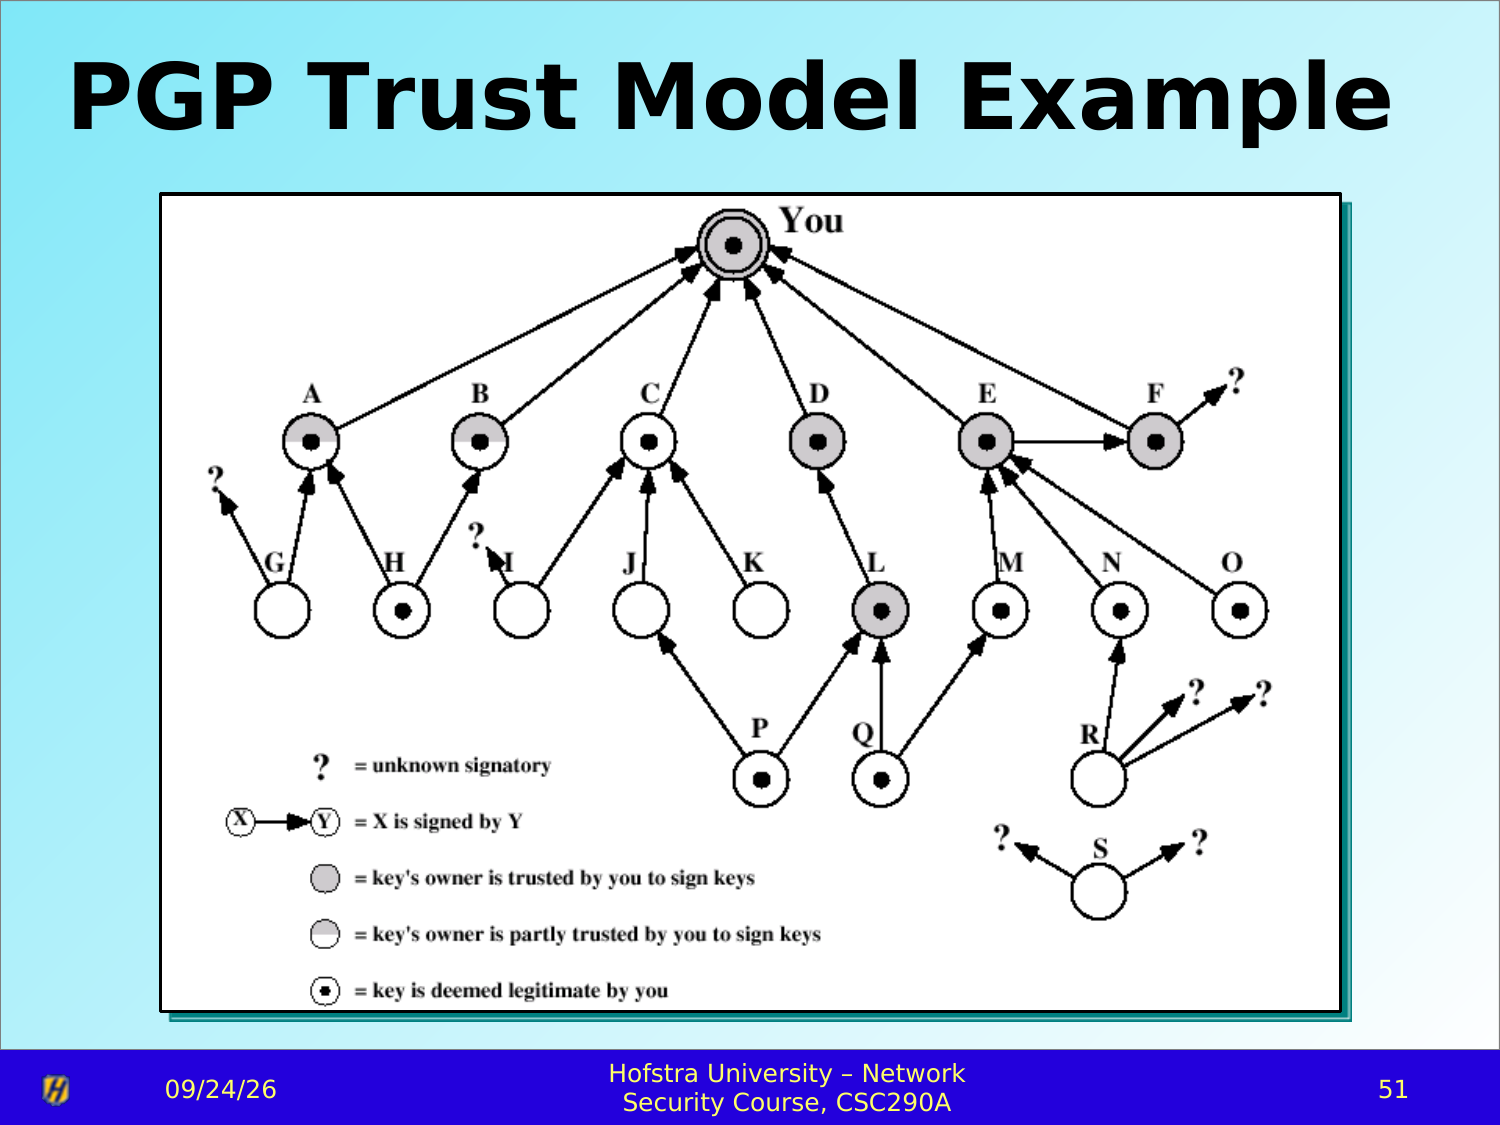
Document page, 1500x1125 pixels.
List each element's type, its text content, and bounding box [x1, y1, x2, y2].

picture [37, 1072, 76, 1110]
title PGP Trust Model Example [37, 33, 1426, 159]
picture [162, 195, 1340, 1010]
